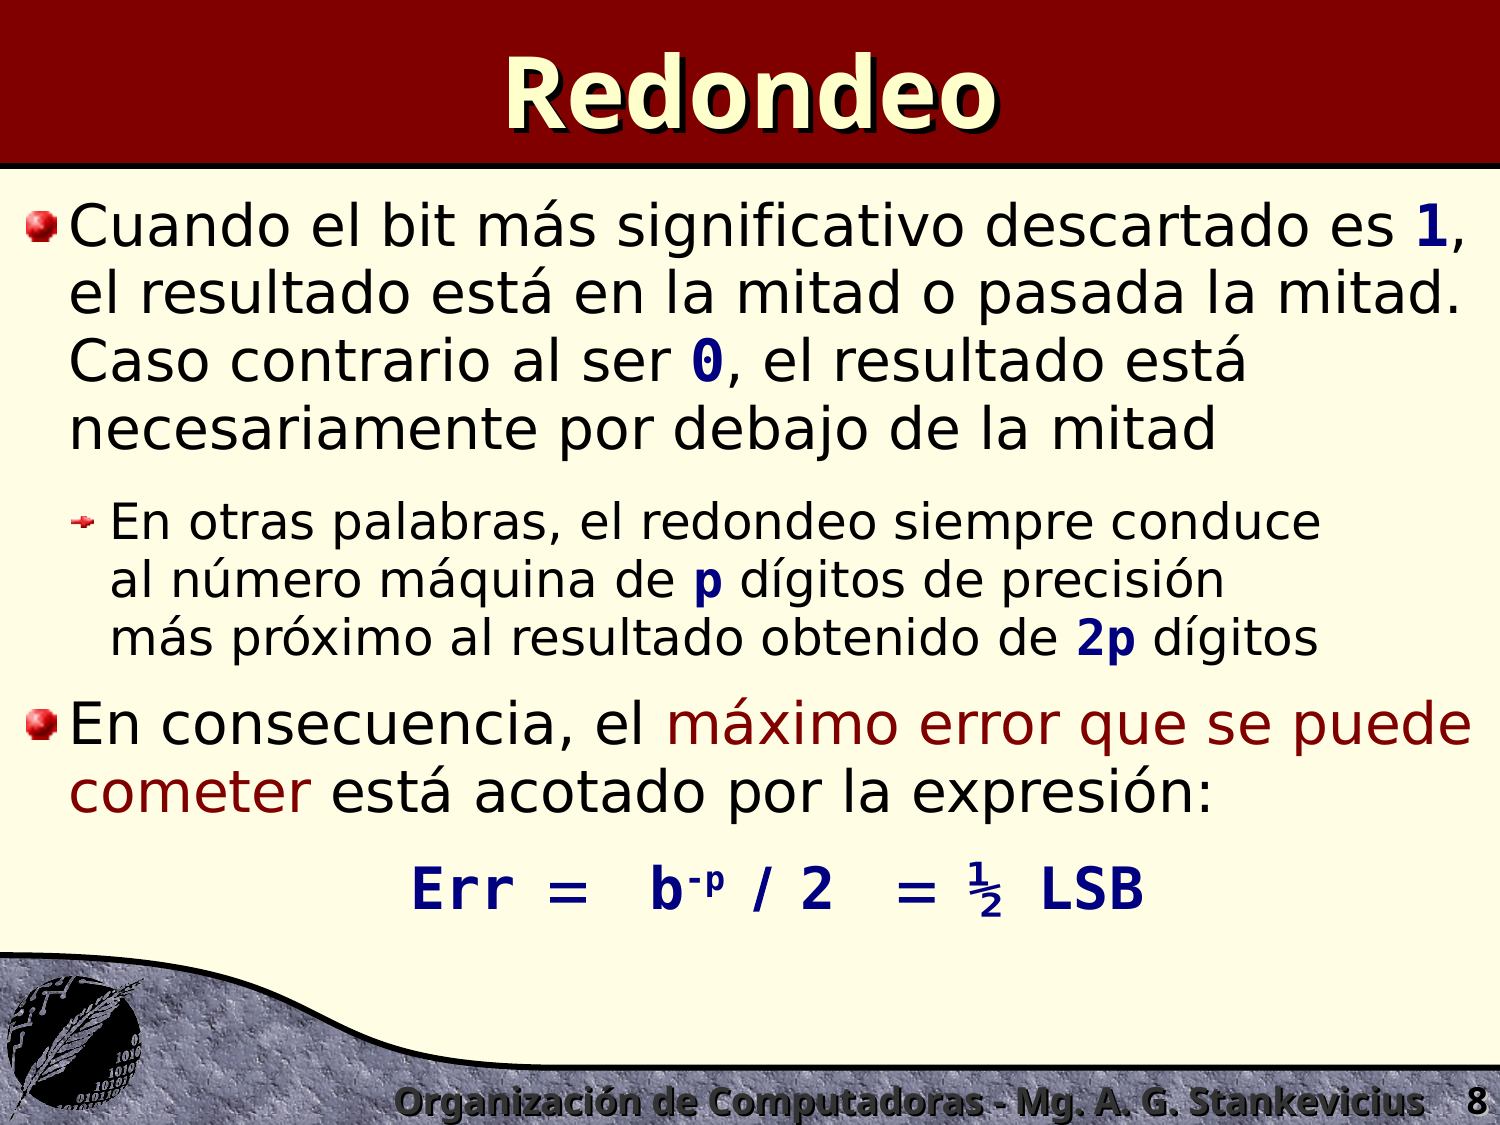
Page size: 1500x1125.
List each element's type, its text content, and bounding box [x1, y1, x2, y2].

title Redondeo [15, 5, 1485, 160]
picture [0, 959, 1500, 1125]
picture [1058, 1100, 1065, 1110]
picture [448, 1100, 455, 1110]
list Cuando el bit más significativo descartado es 1, el resultado está en la mitad o pasada la mitad. Caso contrario al ser 0, el resultado está necesariamente por debajo de la mitad En otras palabras, el redondeo siempre conduce al número máquina de p dígitos de precisión más próximo al resultado obtenido de 2p dígitos En consecuencia, el máximo error que se puede cometer está acotado por la expresión: Err = b-p / 2 = ½ LSB [11, 192, 1486, 935]
picture [802, 1100, 806, 1110]
